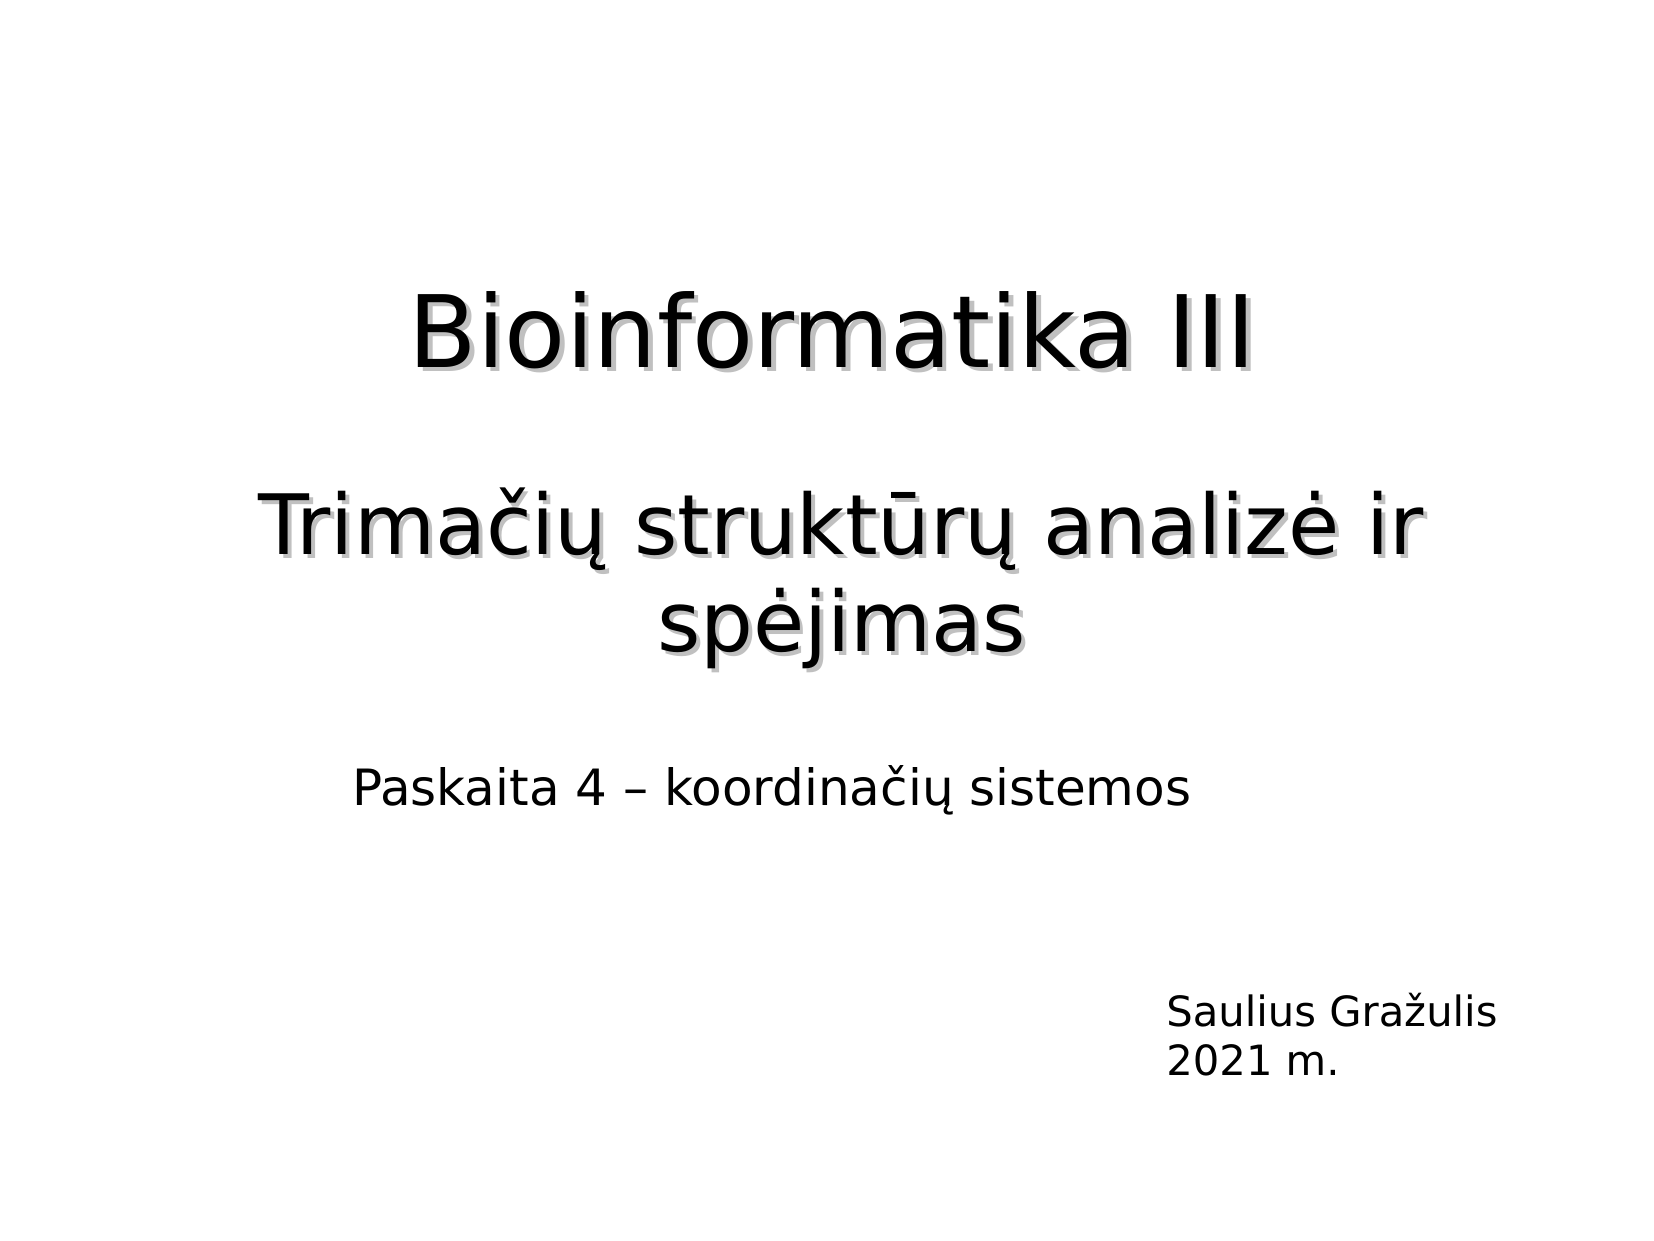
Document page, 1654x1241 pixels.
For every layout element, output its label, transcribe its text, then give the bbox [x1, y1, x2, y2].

title Bioinformatika III [88, 236, 1577, 429]
text_box Saulius Gražulis 2021 m. [1151, 980, 1566, 1093]
text_box Paskaita 4 – koordinačių sistemos [337, 751, 1351, 826]
text_box Trimačių struktūrų analizė ir spėjimas [206, 470, 1477, 680]
